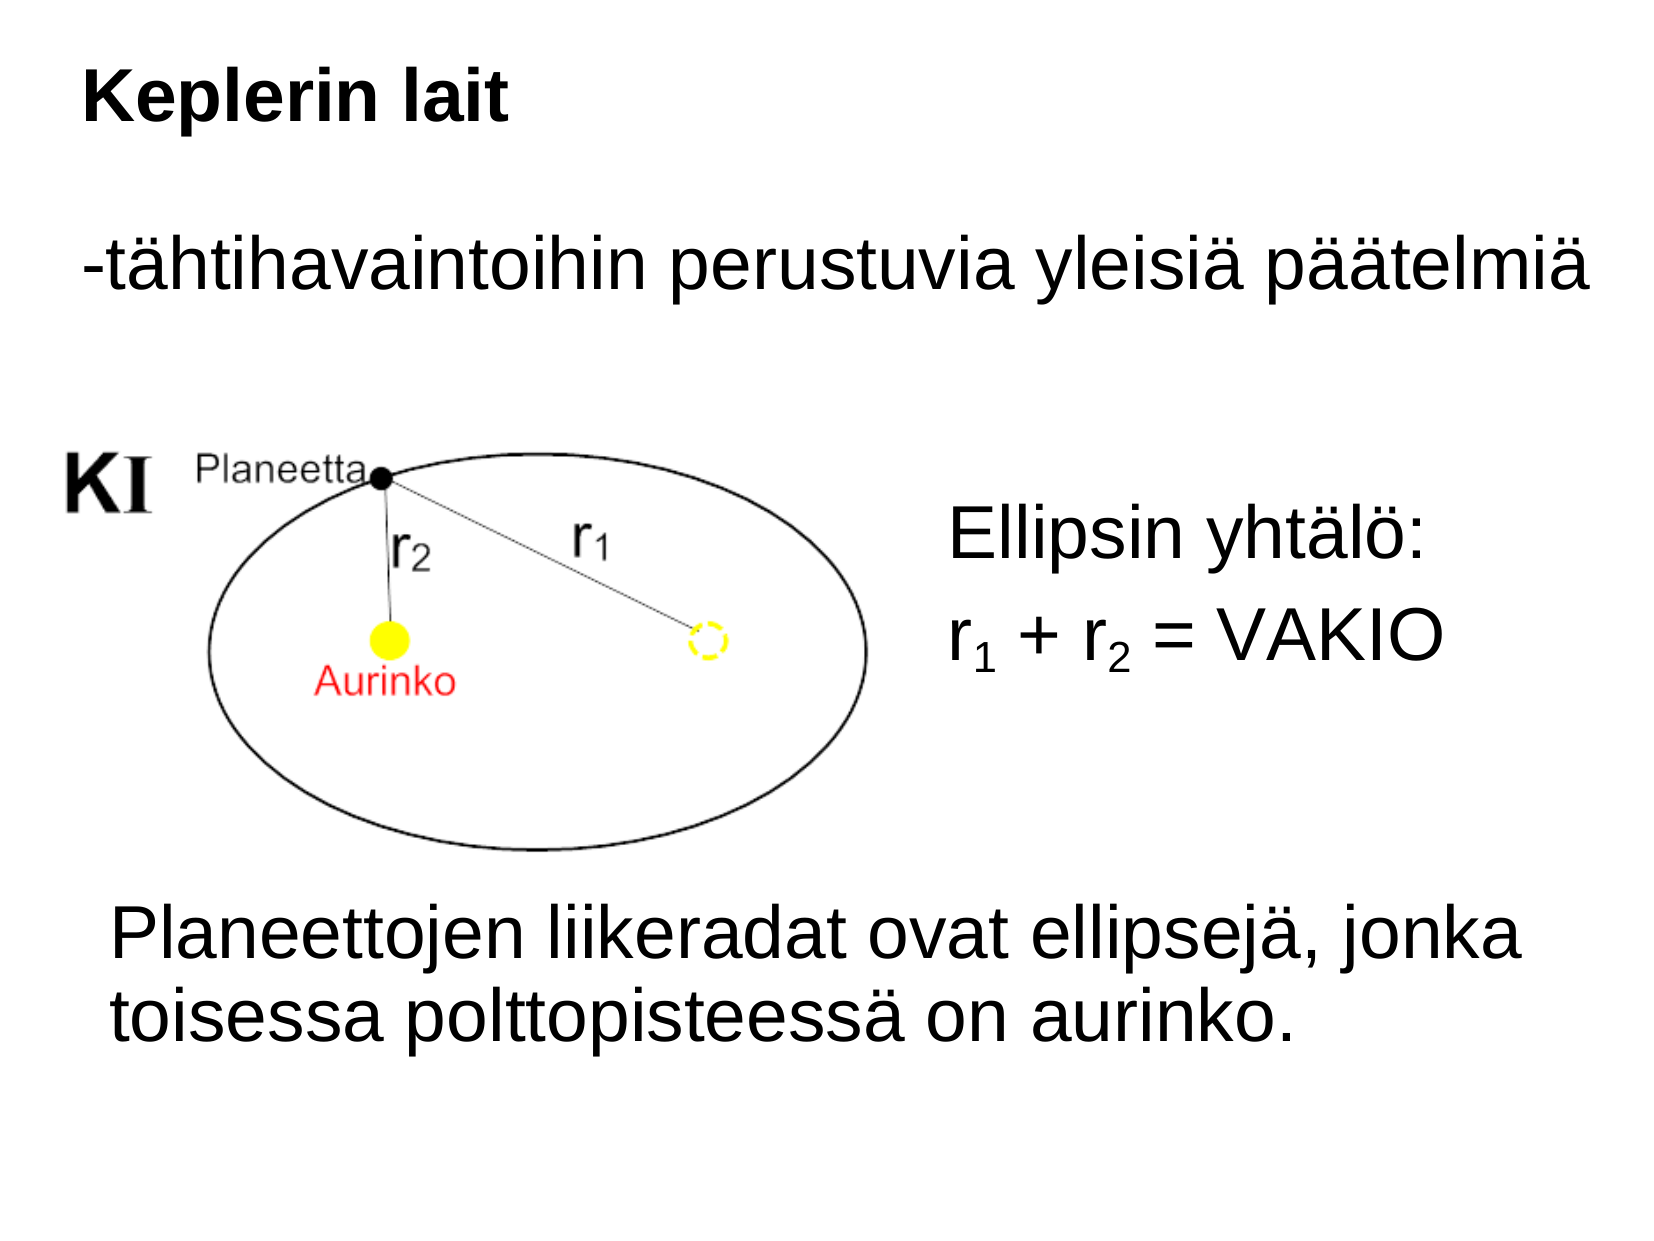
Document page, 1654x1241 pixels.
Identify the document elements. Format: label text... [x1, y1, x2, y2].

text_box Planeettojen liikeradat ovat ellipsejä, jonka toisessa polttopisteessä on aurinko. [94, 883, 1539, 1200]
text_box Ellipsin yhtälö: r1 + r2 = VAKIO [933, 484, 1477, 797]
picture [8, 354, 886, 884]
text_box Keplerin lait -tähtihavaintoihin perustuvia yleisiä päätelmiä [66, 47, 1607, 405]
